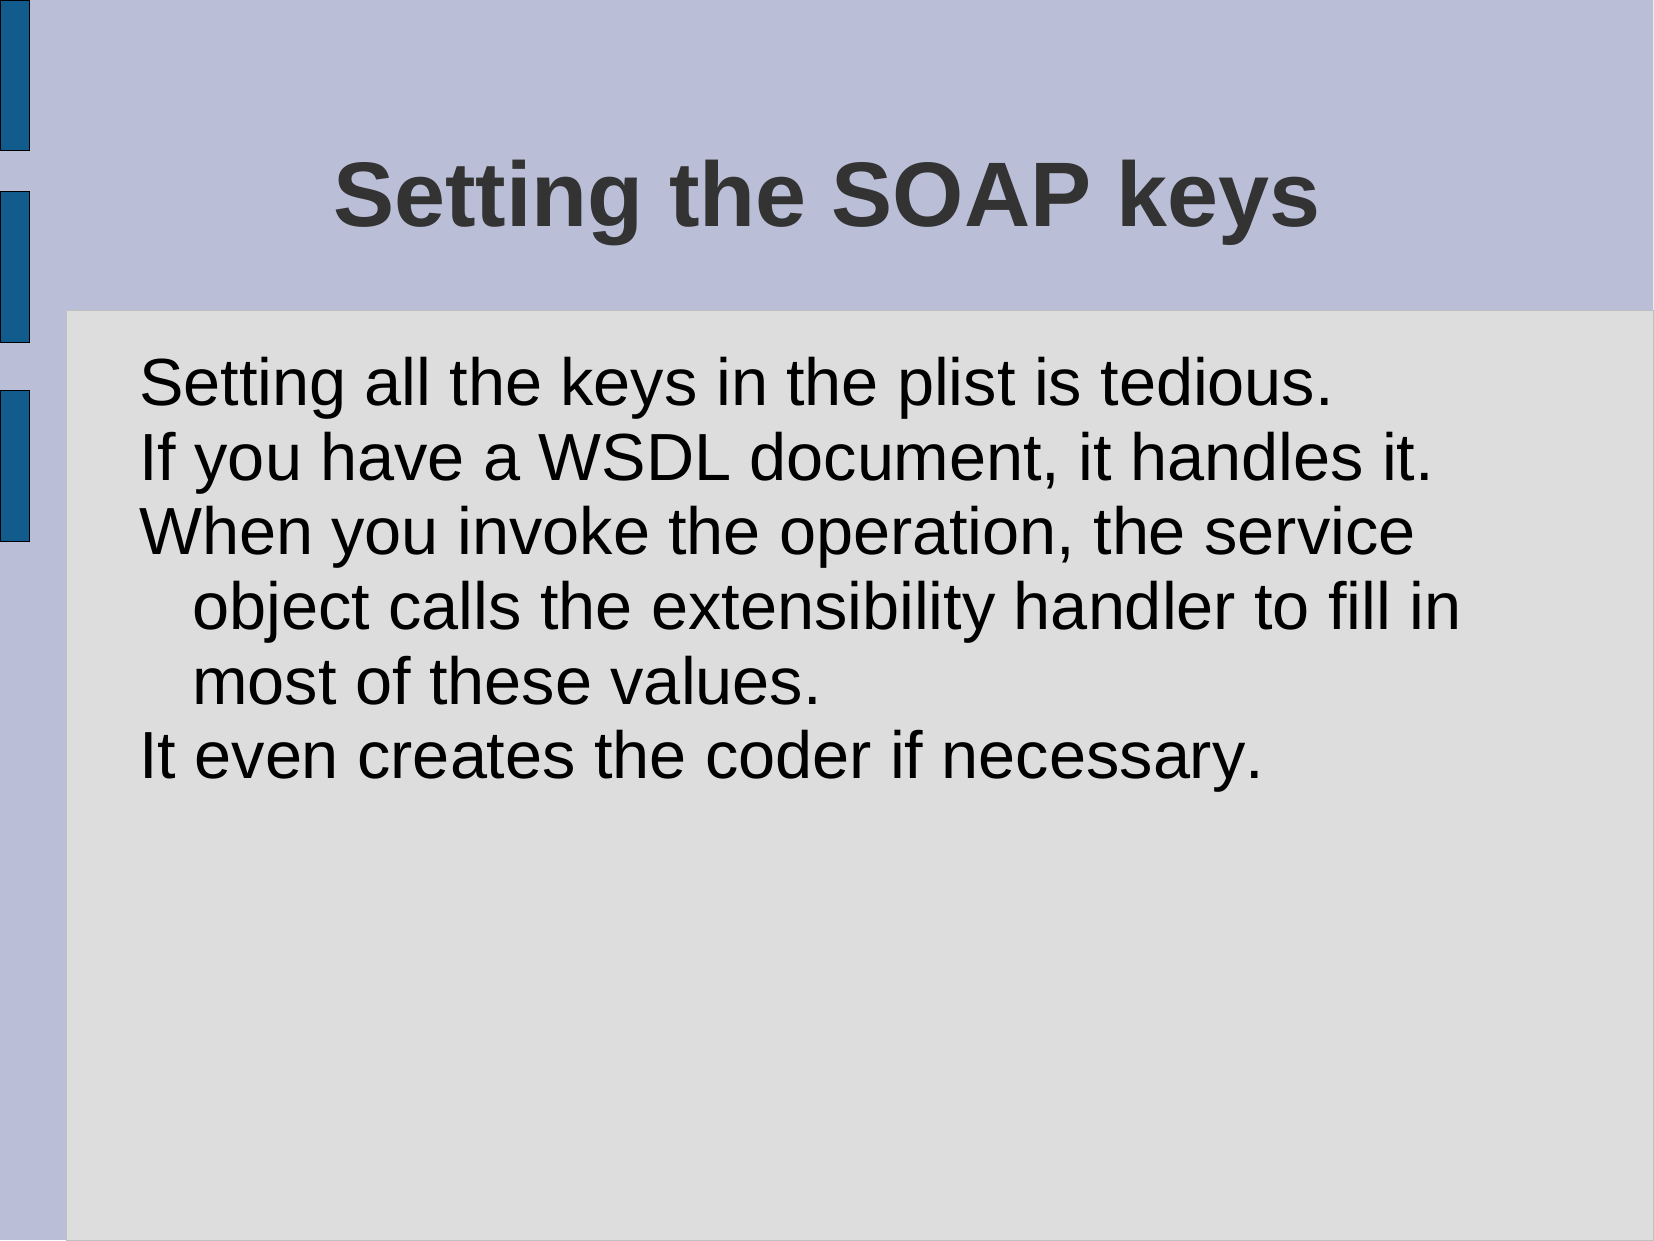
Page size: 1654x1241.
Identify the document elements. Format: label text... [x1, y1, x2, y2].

list Setting all the keys in the plist is tedious. If you have a WSDL document, it handles it. When you invoke the operation, the service object calls the extensibility handler to fill in most of these values. It even creates the coder if necessary. [121, 344, 1534, 1112]
title Setting the SOAP keys [121, 98, 1534, 291]
